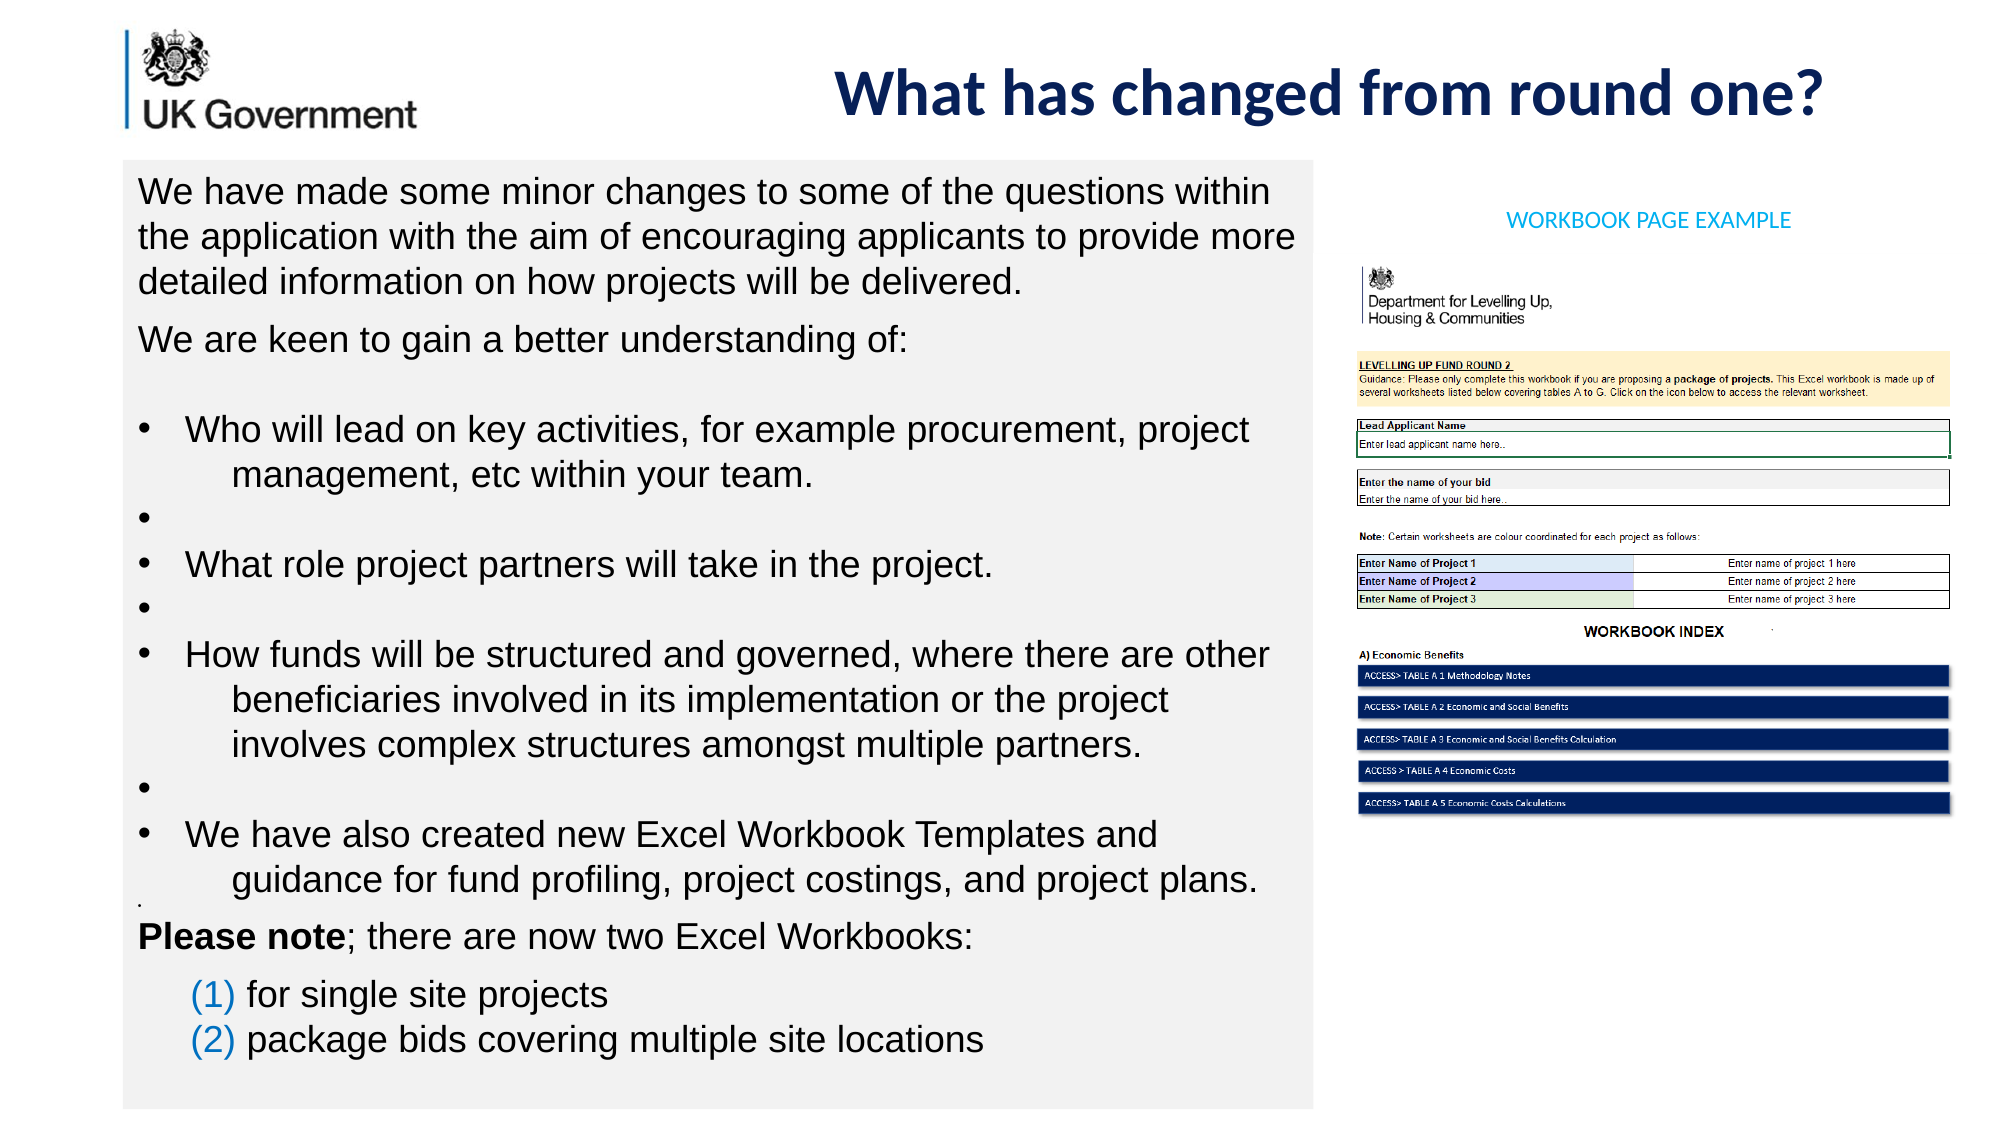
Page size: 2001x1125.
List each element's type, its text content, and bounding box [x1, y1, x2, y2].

text_box We have made some minor changes to some of the questions within the application with the aim of encouraging applicants to provide more detailed information on how projects will be delivered. We are keen to gain a better understanding of: Who will lead on key activities, for example procurement, project management, etc within your team. What role project partners will take in the project. How funds will be structured and governed, where there are other beneficiaries involved in its implementation or the project involves complex structures amongst multiple partners. We have also created new Excel Workbook Templates and guidance for fund profiling, project costings, and project plans. Please note; there are now two Excel Workbooks: (1) for single site projects (2) package bids covering multiple site locations [122, 159, 1314, 1110]
text_box WORKBOOK PAGE EXAMPLE [1427, 188, 1878, 249]
picture [1313, 253, 1987, 820]
picture [111, 0, 455, 138]
text_box What has changed from round one? [819, 41, 1911, 138]
